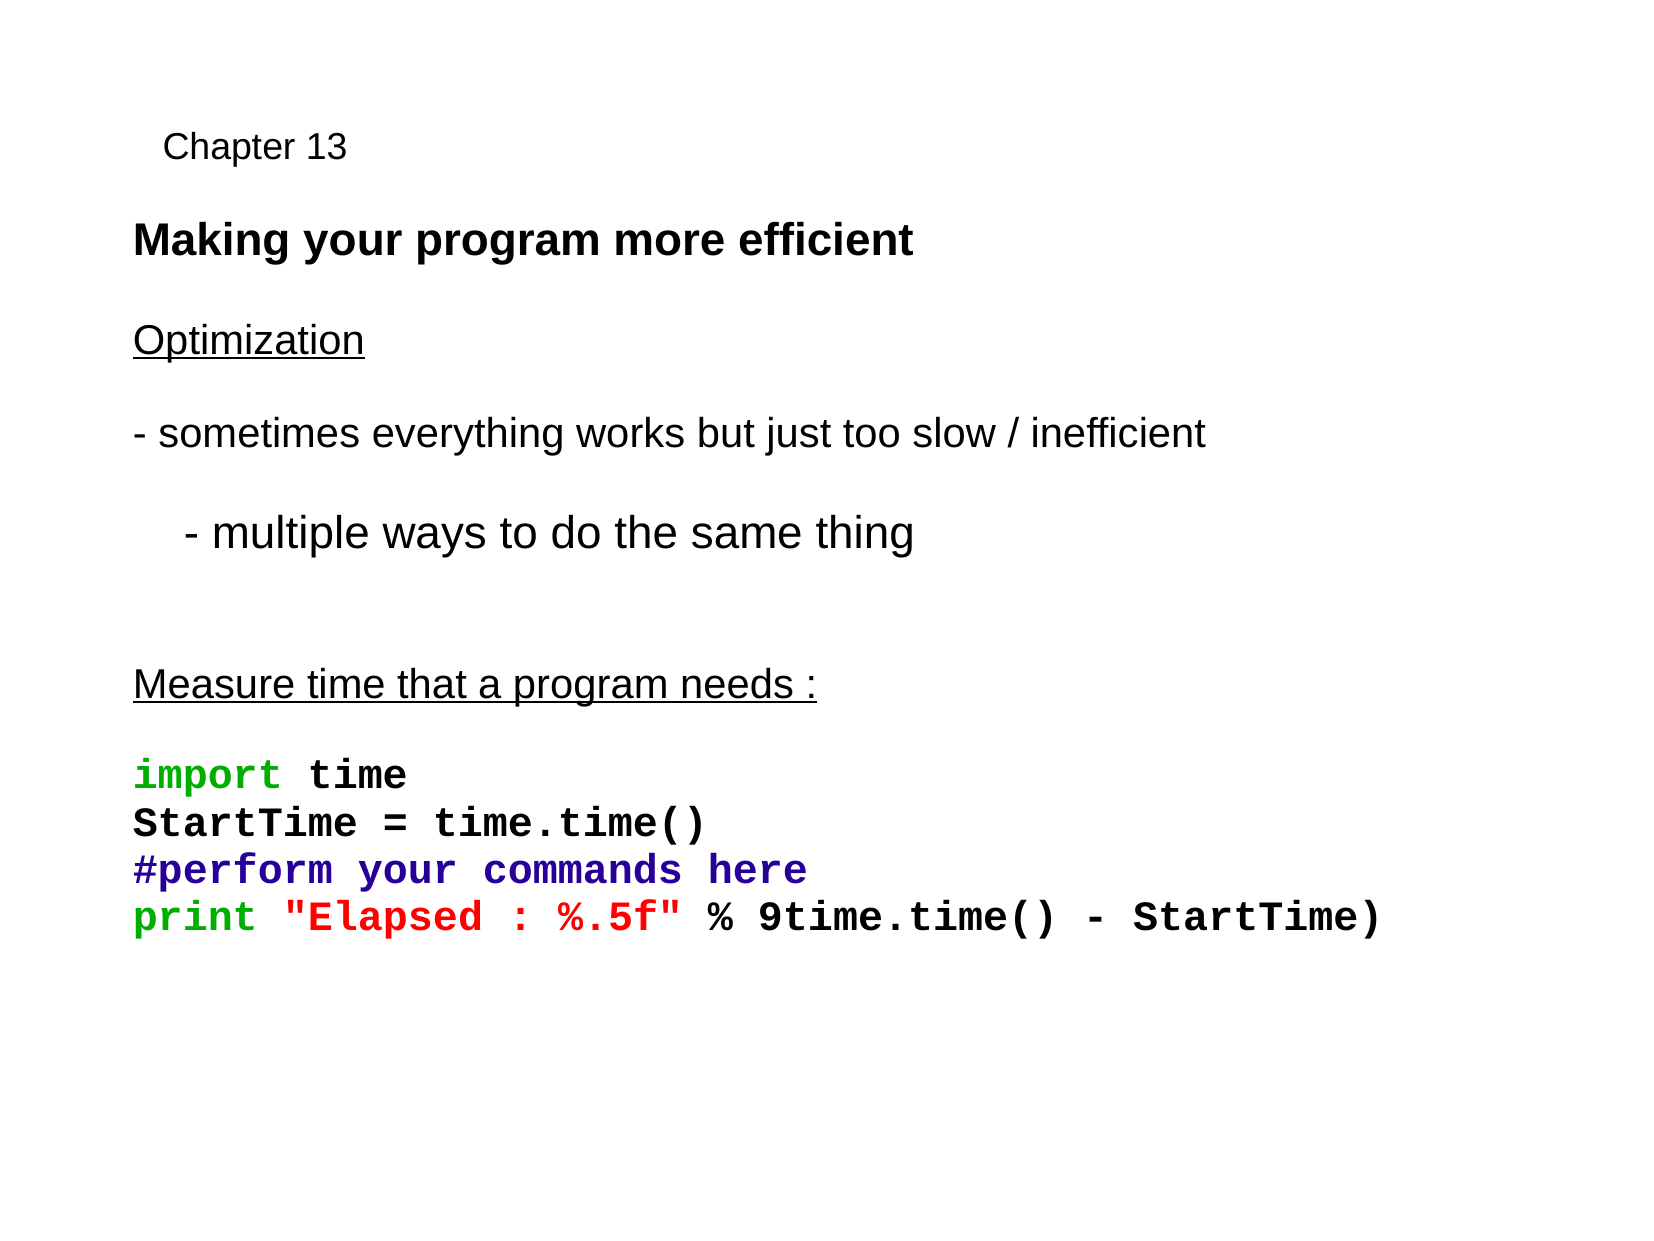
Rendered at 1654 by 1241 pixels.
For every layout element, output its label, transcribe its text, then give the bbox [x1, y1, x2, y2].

text_box Making your program more efficient Optimization - sometimes everything works but just too slow / inefficient - multiple ways to do the same thing Measure time that a program needs : import time StartTime = time.time() #perform your commands here print "Elapsed : %.5f" % 9time.time() - StartTime) [118, 206, 1565, 1090]
text_box Chapter 13 [147, 118, 384, 175]
